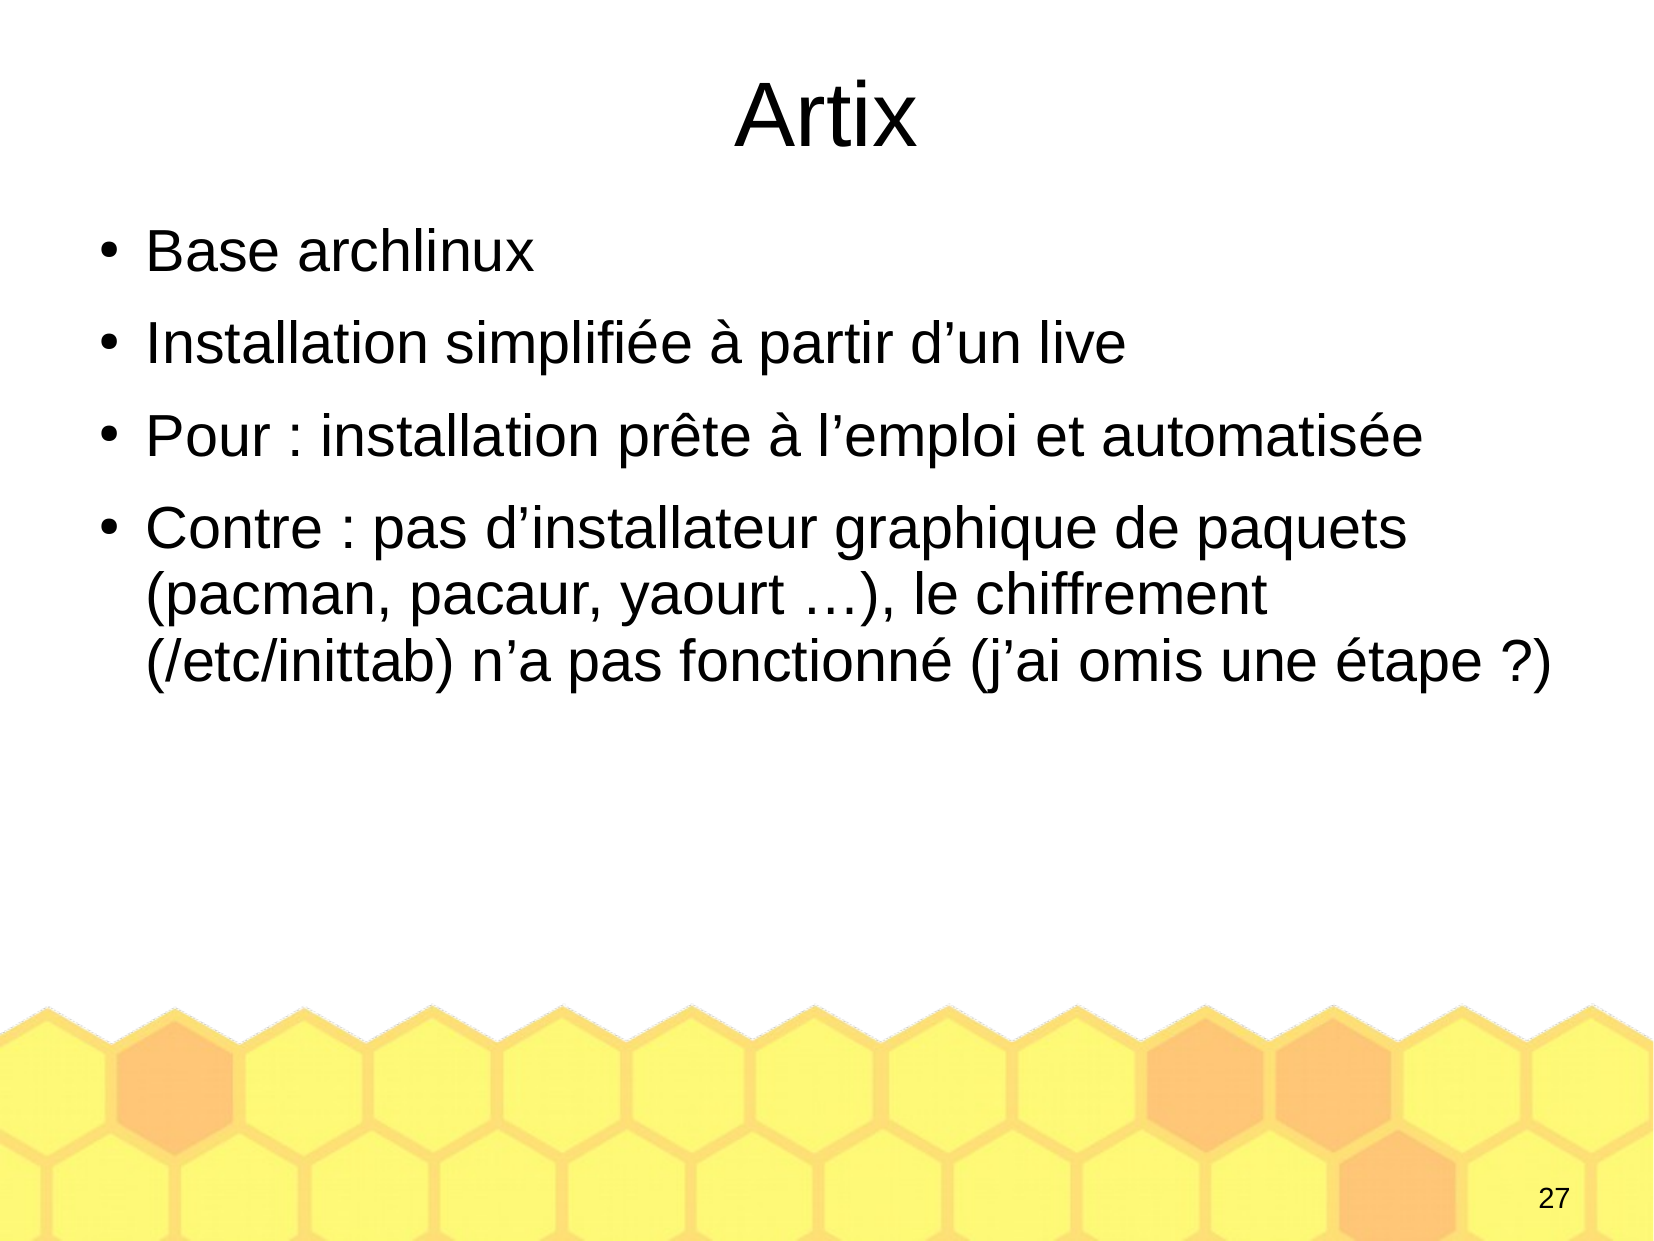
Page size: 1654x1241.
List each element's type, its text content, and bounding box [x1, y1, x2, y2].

title Artix [82, 36, 1571, 193]
picture [0, 1001, 1654, 1241]
list Base archlinux Installation simplifiée à partir d’un live Pour : installation prête à l’emploi et automatisée Contre : pas d’installateur graphique de paquets (pacman, pacaur, yaourt …), le chiffrement (/etc/inittab) n’a pas fonctionné (j’ai omis une étape ?) [82, 217, 1571, 757]
